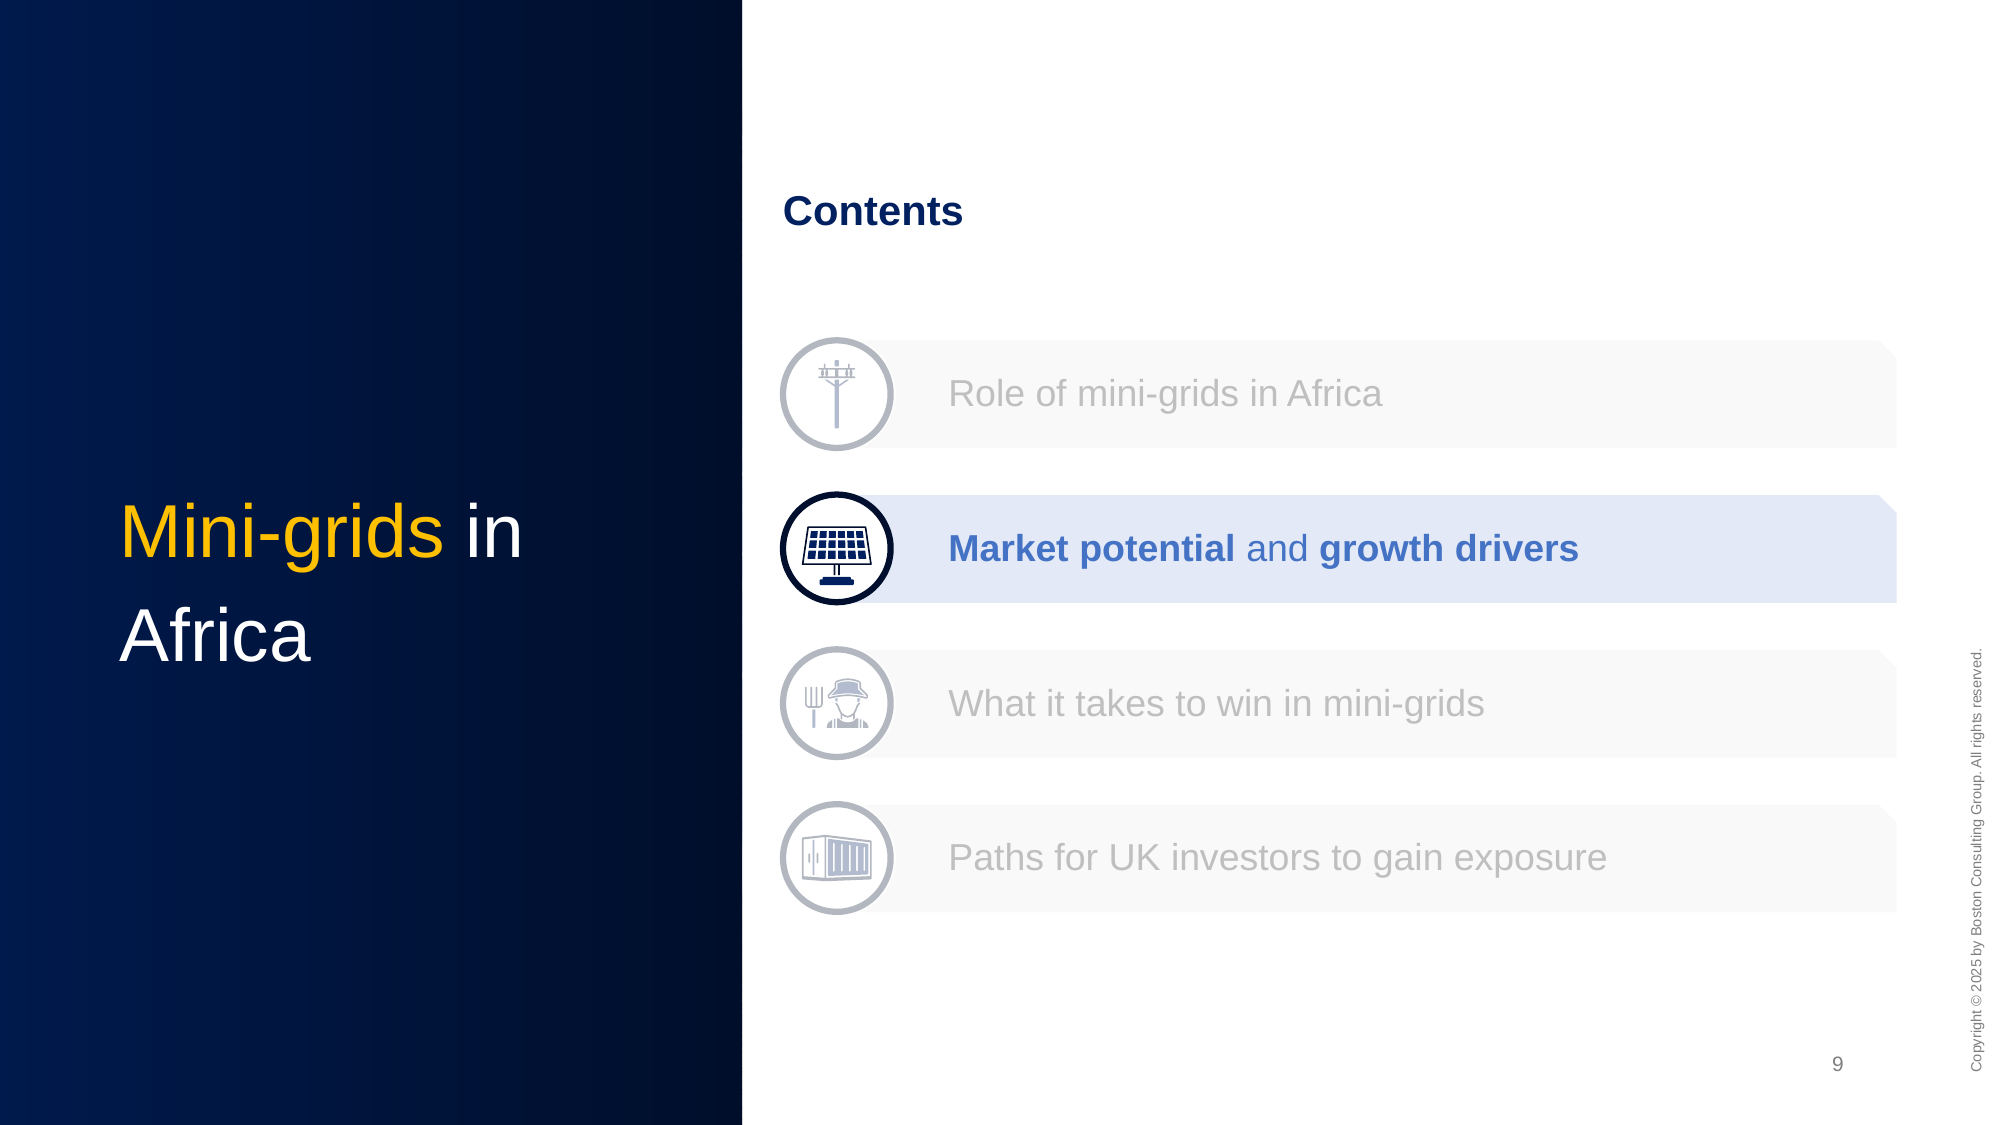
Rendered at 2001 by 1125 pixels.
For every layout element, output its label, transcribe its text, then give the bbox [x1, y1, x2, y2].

text_box [777, 798, 948, 918]
text_box Contents [783, 176, 1897, 247]
text_box Mini-grids in Africa [103, 461, 665, 678]
text_box [783, 494, 948, 603]
text_box What it takes to win in mini-grids [948, 650, 1897, 758]
text_box [0, 0, 742, 1125]
text_box [777, 334, 948, 454]
text_box Role of mini-grids in Africa [948, 340, 1897, 448]
text_box Paths for UK investors to gain exposure [948, 804, 1897, 913]
text_box Market potential and growth drivers [948, 495, 1897, 603]
text_box [777, 643, 948, 763]
